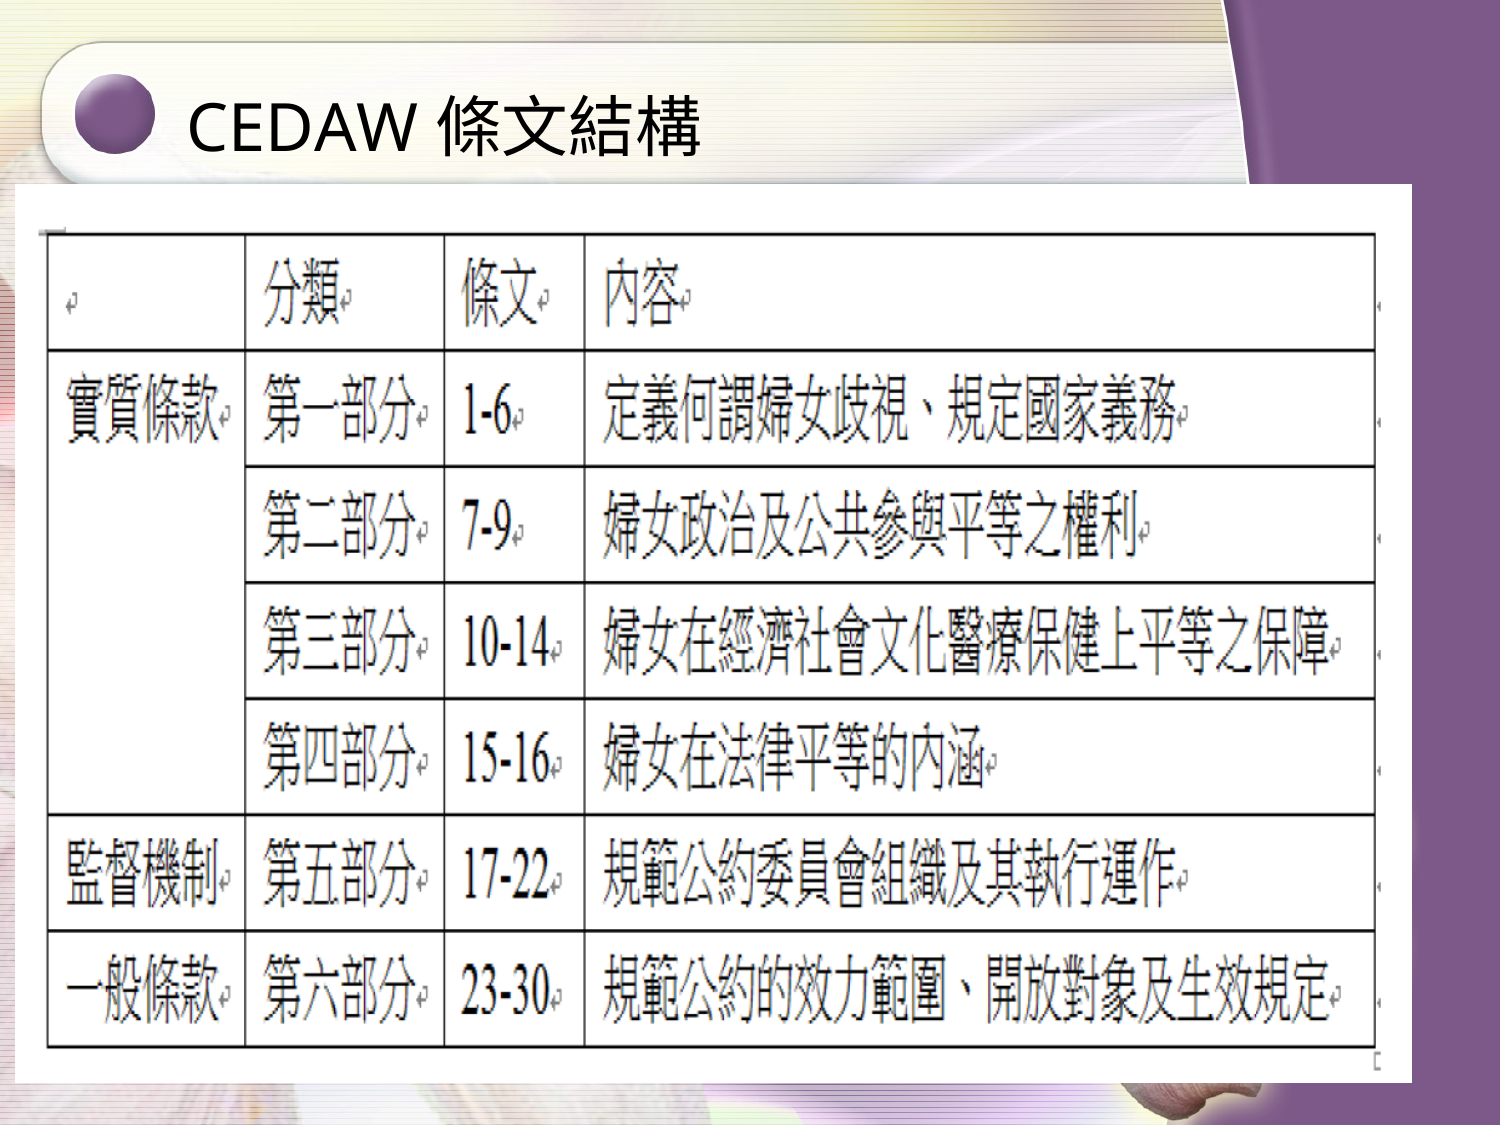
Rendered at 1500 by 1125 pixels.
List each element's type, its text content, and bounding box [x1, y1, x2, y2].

picture [15, 184, 1412, 1083]
title CEDAW條文結構 [147, 42, 1423, 187]
